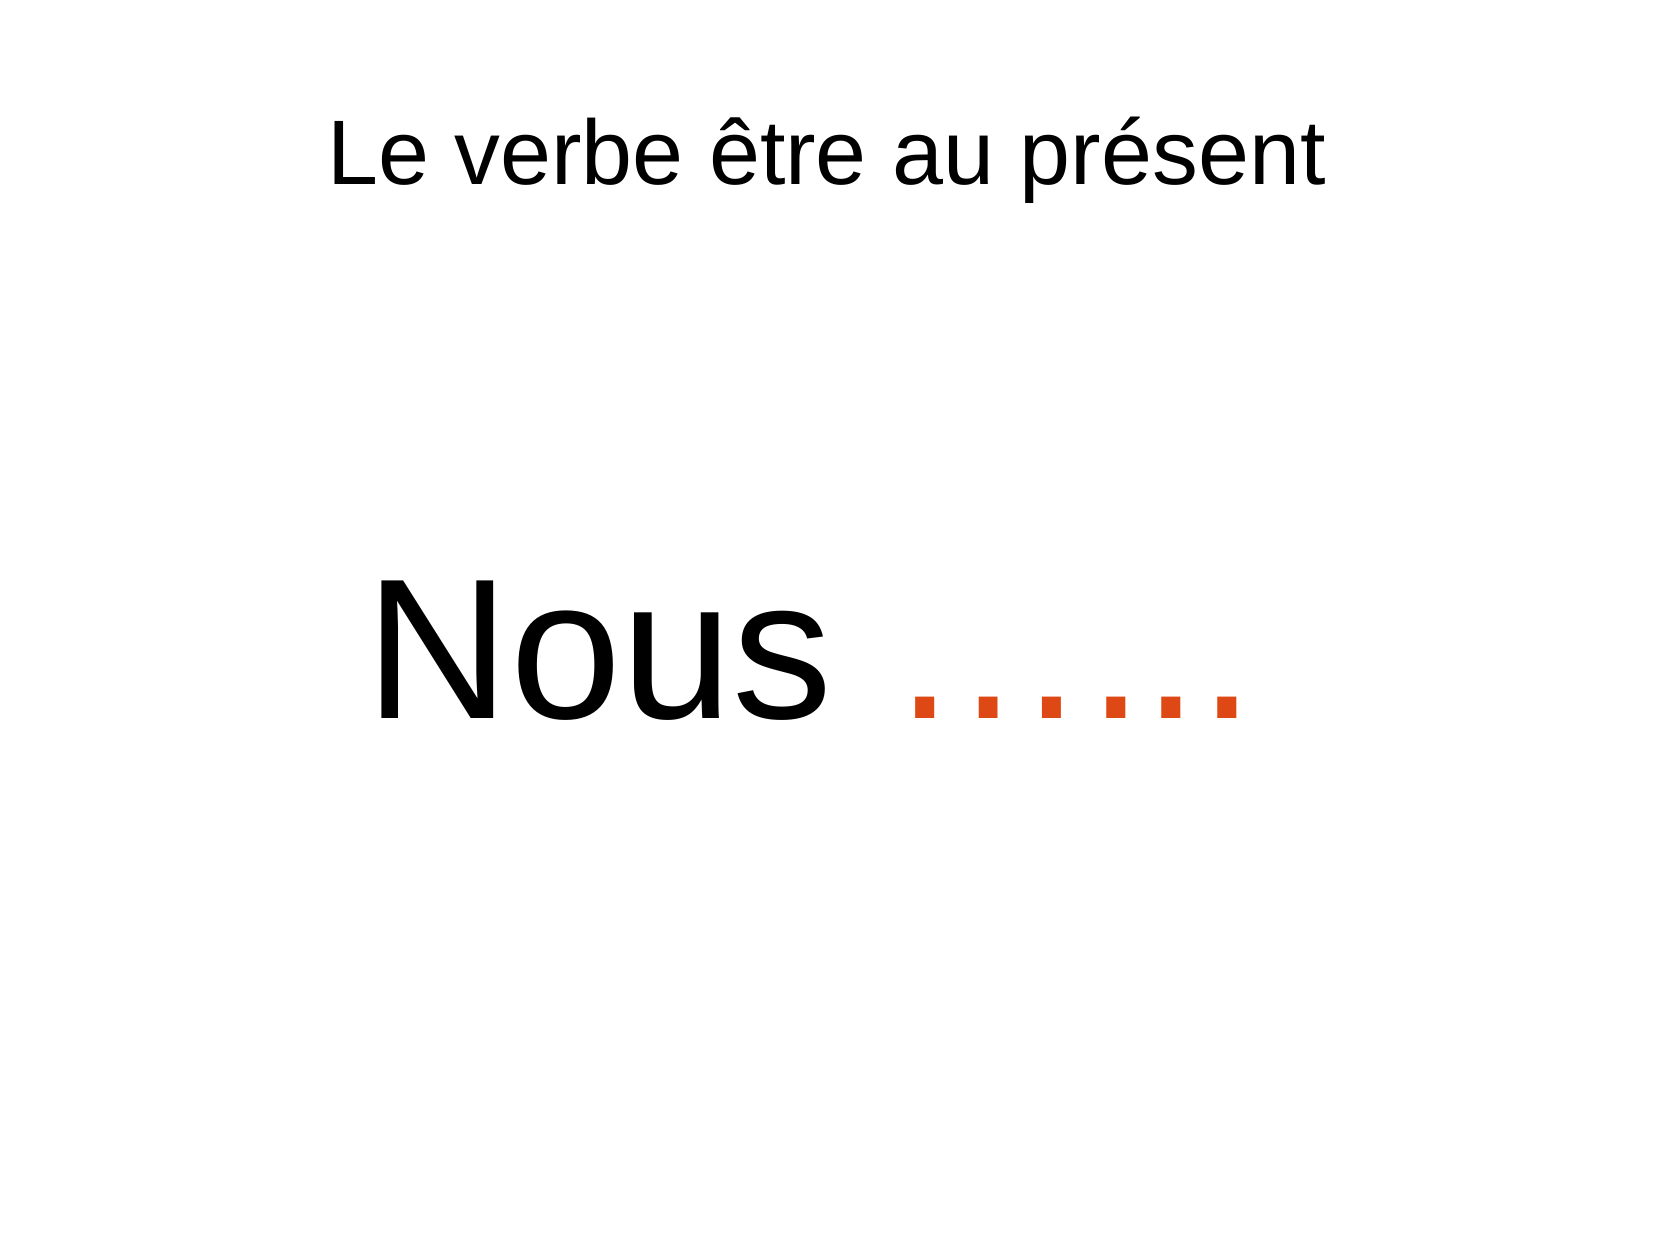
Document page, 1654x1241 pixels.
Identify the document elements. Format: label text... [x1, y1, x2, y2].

subtitle Nous …... [82, 290, 1538, 1010]
title Le verbe être au présent [82, 49, 1571, 257]
